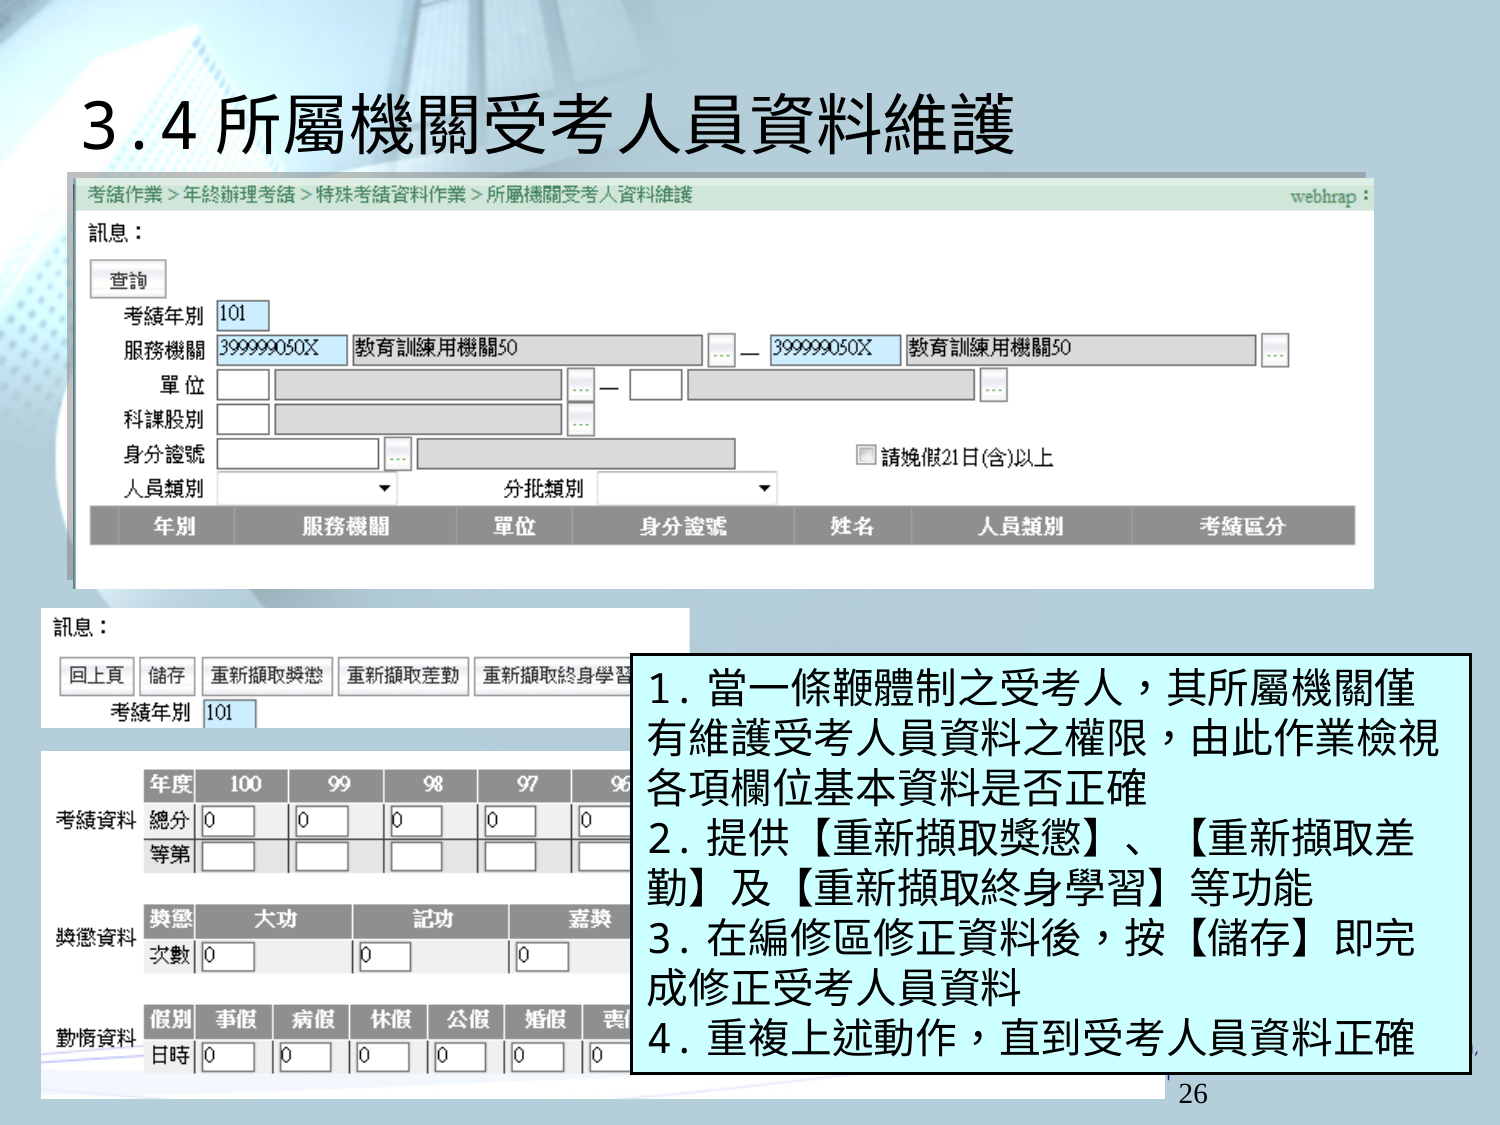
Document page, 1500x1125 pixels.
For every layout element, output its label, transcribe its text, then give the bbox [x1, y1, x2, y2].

text_box 1.當一條鞭體制之受考人，其所屬機關僅有維護受考人員資料之權限，由此作業檢視各項欄位基本資料是否正確 2.提供【重新擷取獎懲】、【重新擷取差勤】及【重新擷取終身學習】等功能 3.在編修區修正資料後，按【儲存】即完成修正受考人員資料 4.重複上述動作，直到受考人員資料正確 [631, 654, 1471, 1074]
text_box 3.4所屬機關受考人員資料維護 [65, 66, 1364, 179]
picture [73, 178, 1374, 589]
picture [41, 608, 690, 733]
text_box [1163, 1066, 1477, 1125]
picture [41, 751, 1163, 1099]
